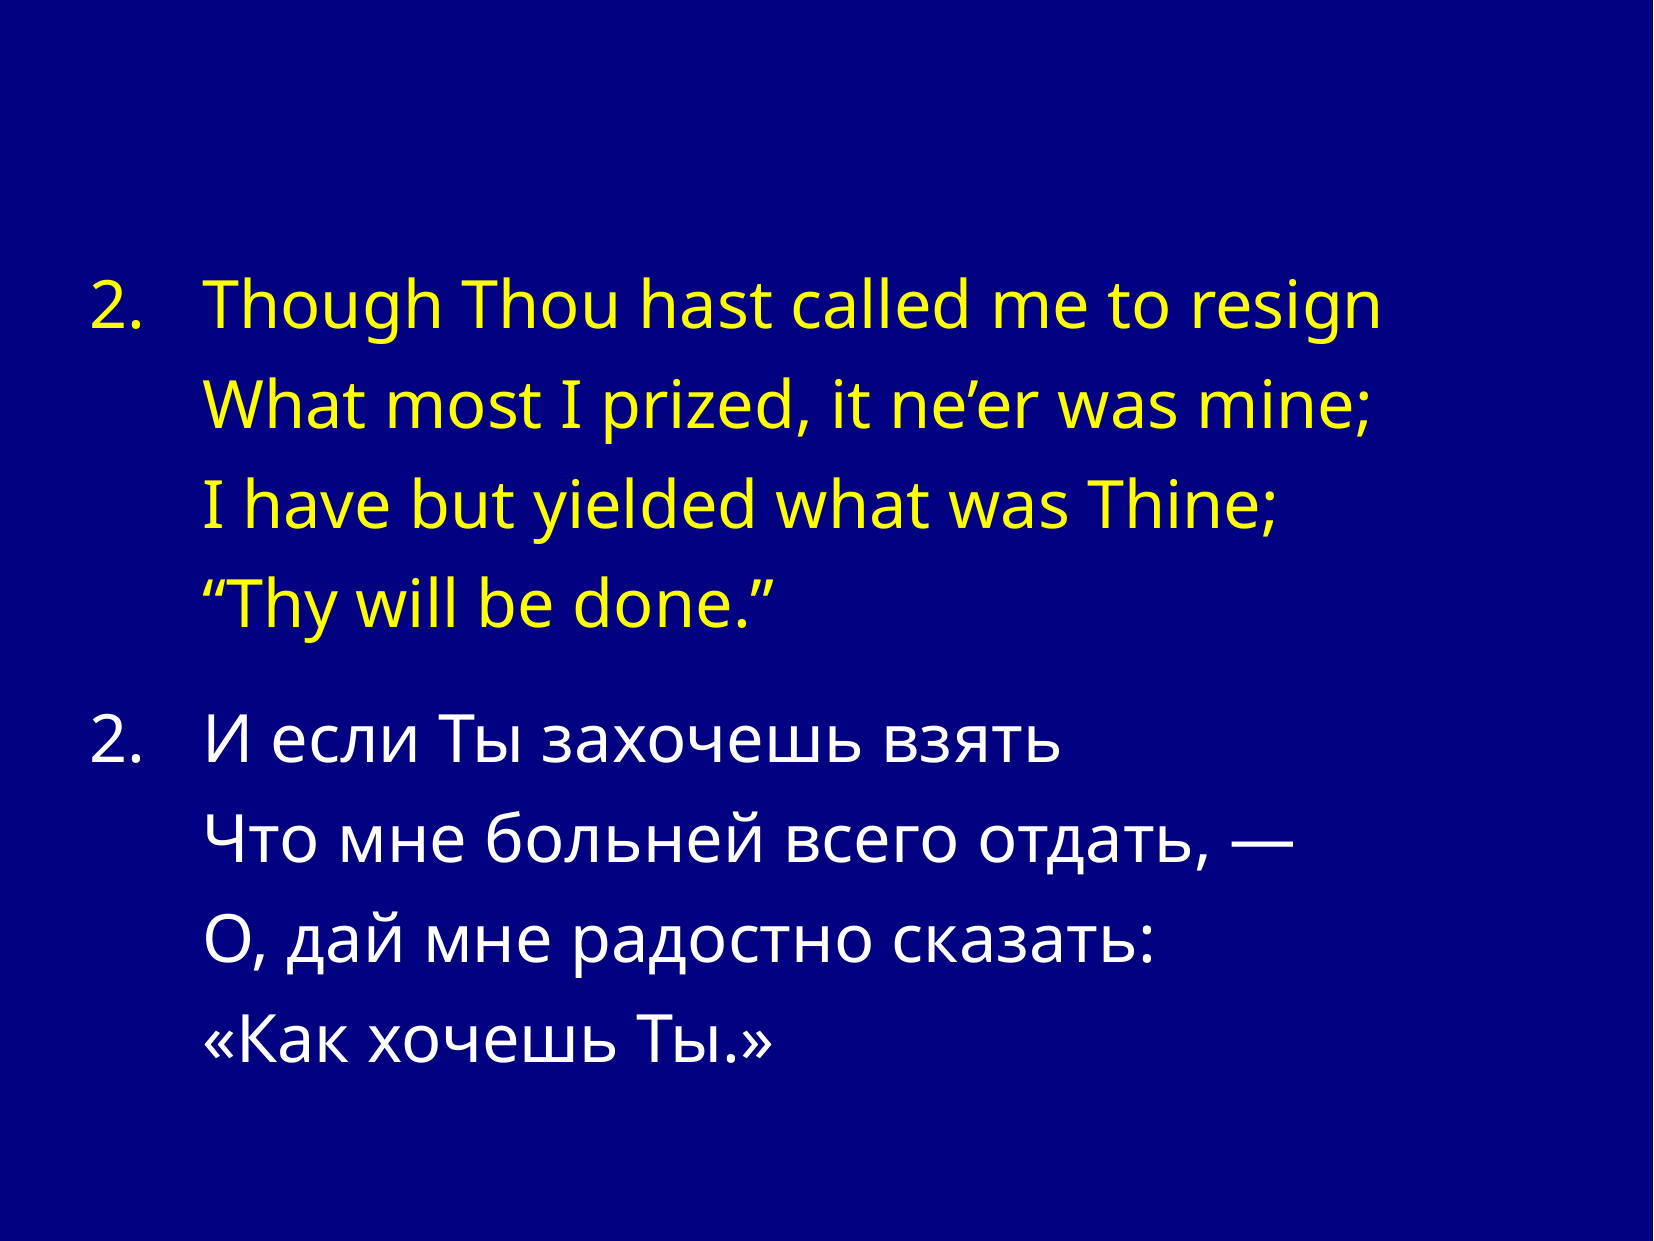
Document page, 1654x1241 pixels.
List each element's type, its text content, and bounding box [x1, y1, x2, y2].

text_box 2. Though Thou hast called me to resign What most I prized, it ne’er was mine; I have but yielded what was Thine; “Thy will be done.” [75, 150, 1576, 638]
text_box 2. И если Ты захочешь взять Что мне больней всего отдать, — О, дай мне радостно сказать: «Как хочешь Ты.» [75, 675, 1576, 1163]
